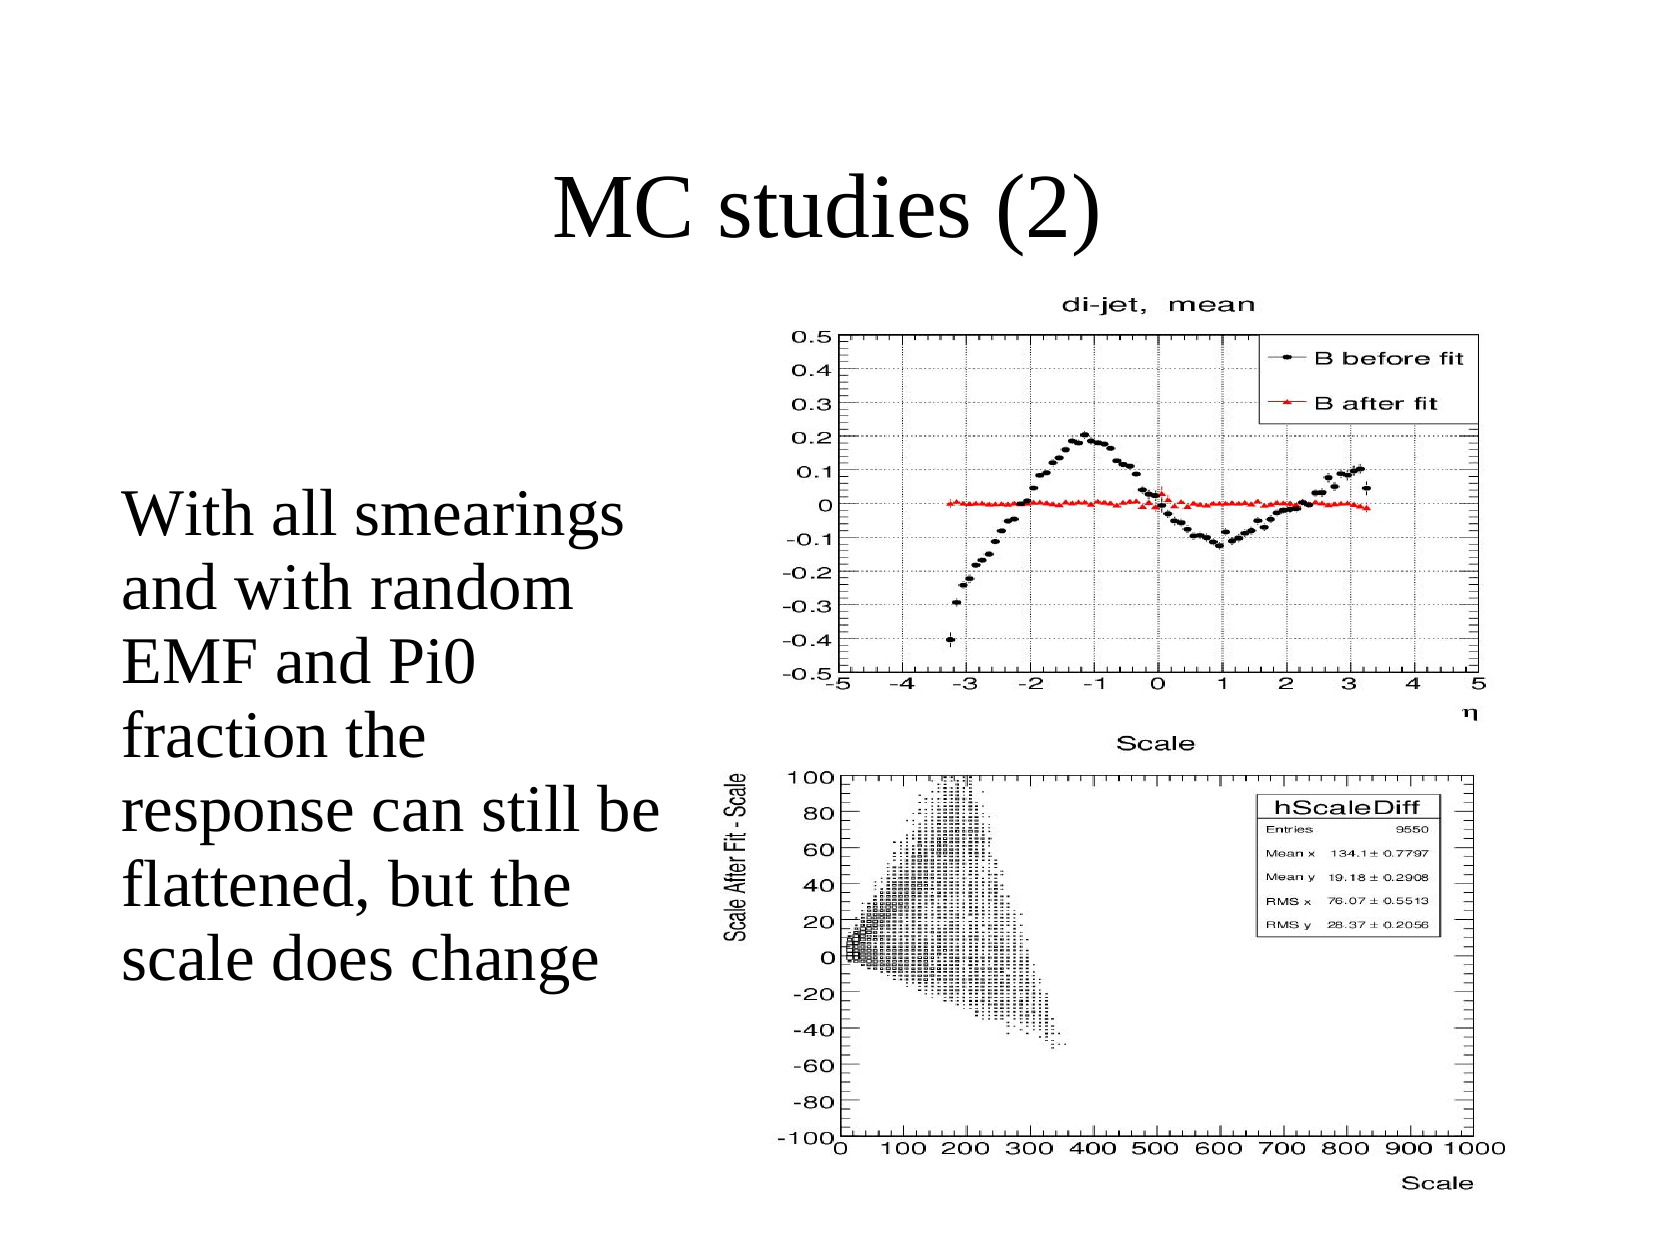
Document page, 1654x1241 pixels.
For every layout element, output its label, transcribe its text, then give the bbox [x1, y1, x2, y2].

picture [691, 730, 1532, 1197]
subtitle With all smearings and with random EMF and Pi0 fraction the response can still be flattened, but the scale does change [121, 344, 678, 1127]
title MC studies (2) [121, 102, 1534, 311]
picture [760, 291, 1510, 727]
